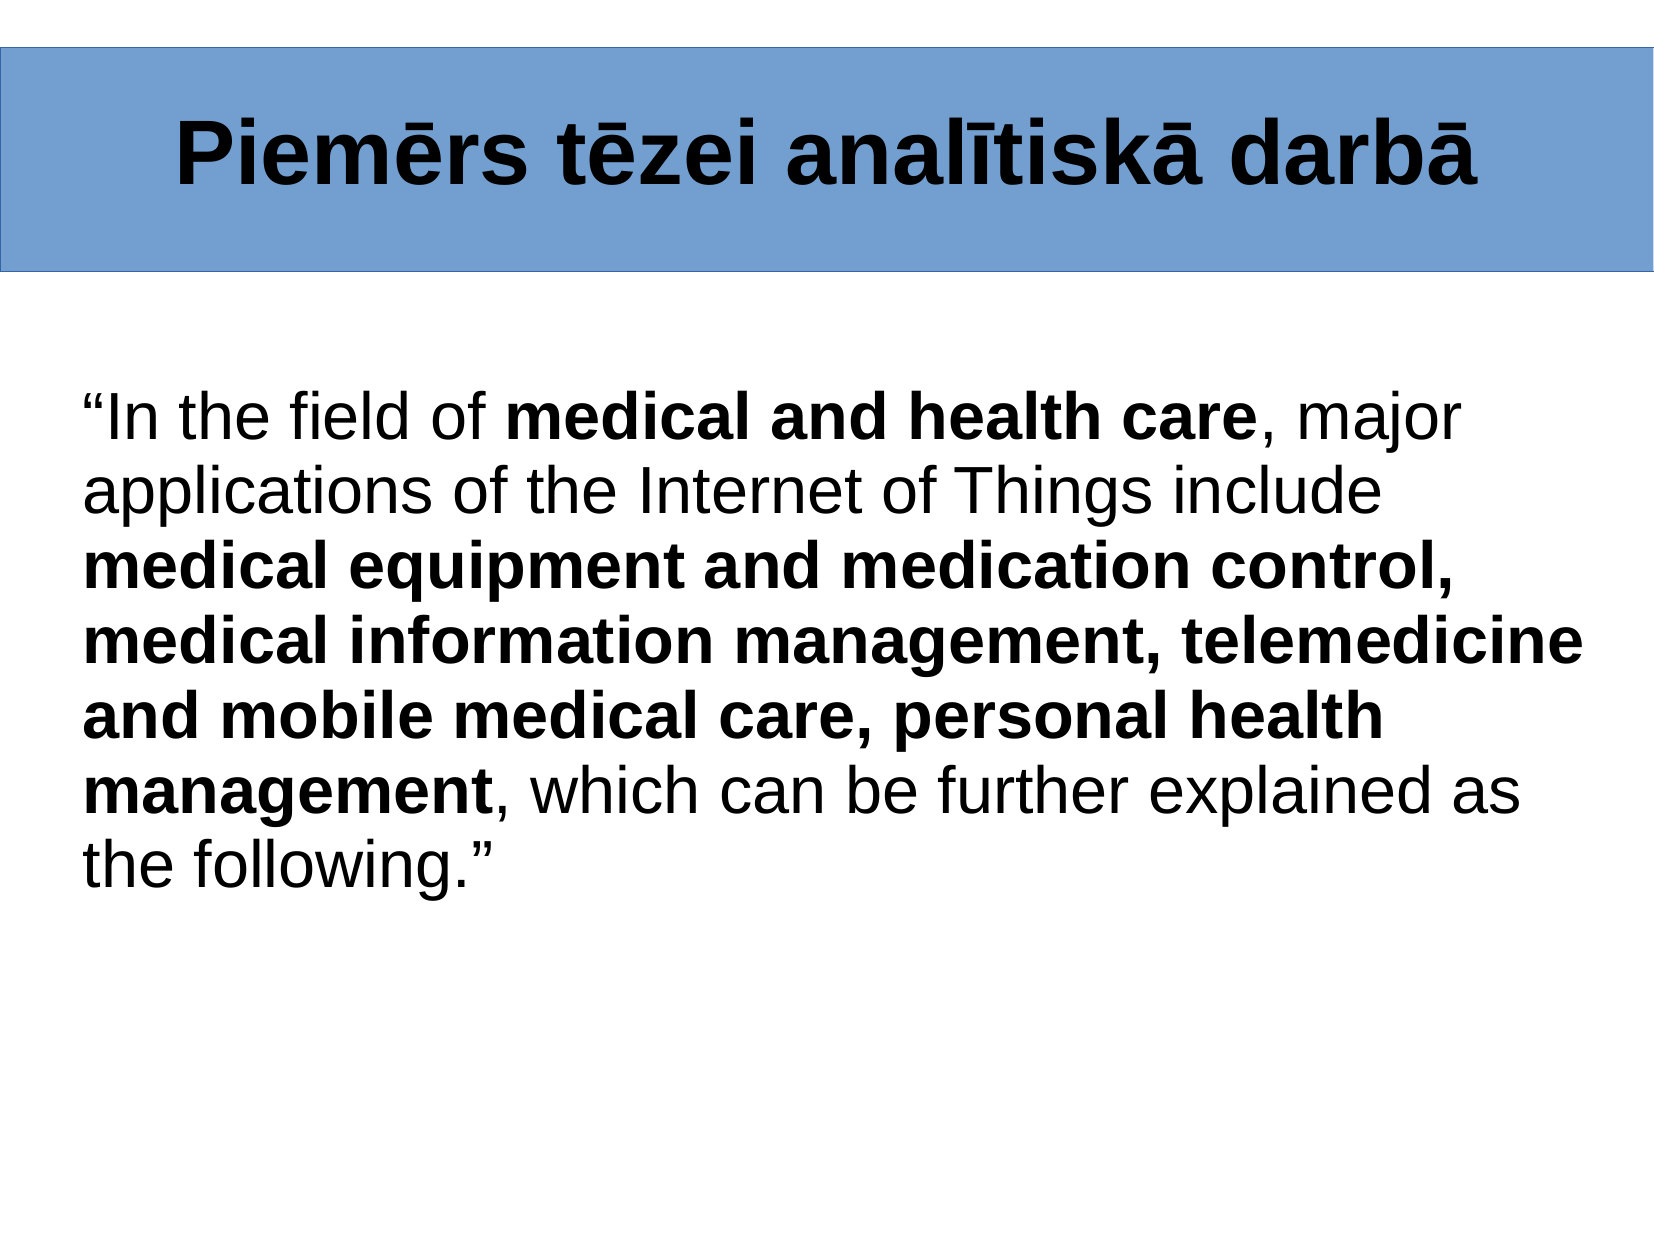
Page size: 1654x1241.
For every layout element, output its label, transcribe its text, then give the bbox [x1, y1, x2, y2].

list “In the field of medical and health care, major applications of the Internet of Things include medical equipment and medication control, medical information management, telemedicine and mobile medical care, personal health management, which can be further explained as the following.” [82, 378, 1619, 1099]
title Piemērs tēzei analītiskā darbā [82, 49, 1571, 257]
text_box [0, 47, 1654, 272]
